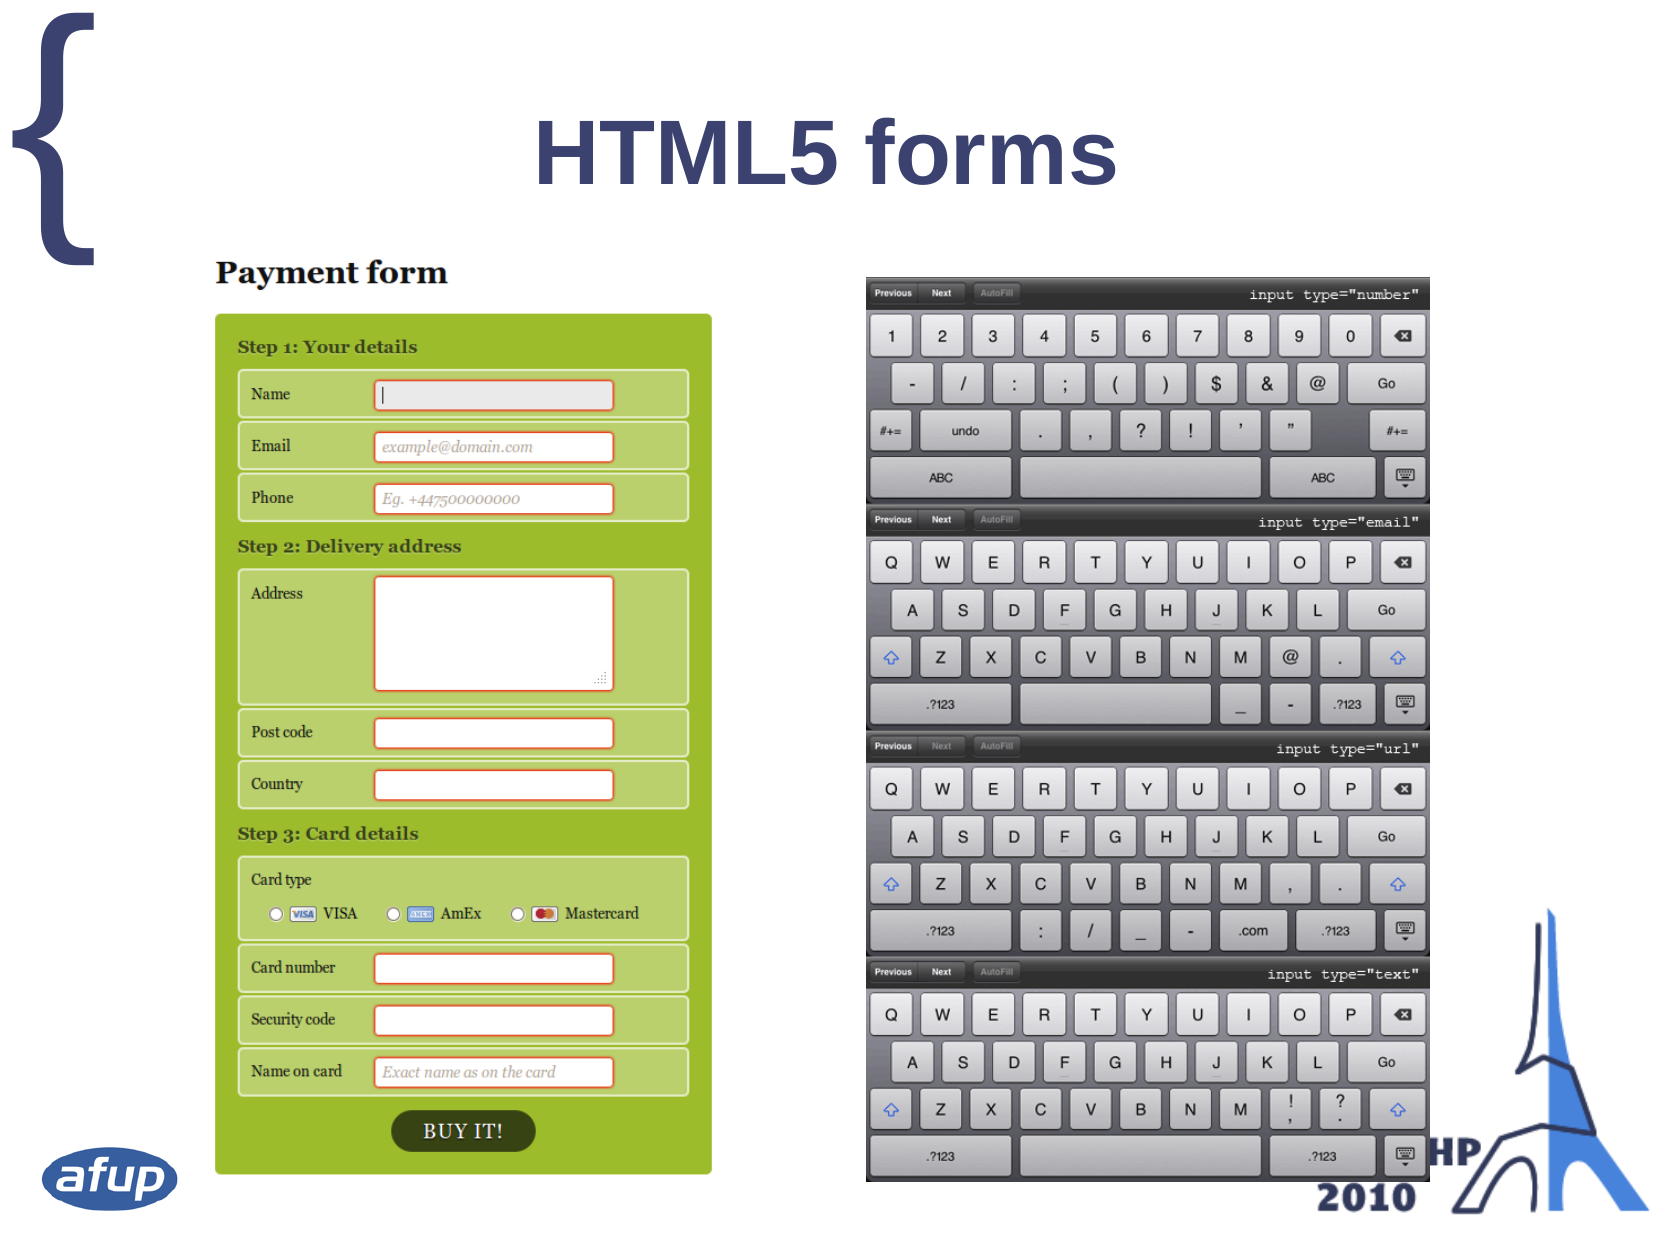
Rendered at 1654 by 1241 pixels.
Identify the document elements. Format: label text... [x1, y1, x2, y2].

title HTML5 forms [82, 56, 1571, 250]
picture [41, 1146, 178, 1211]
picture [196, 236, 739, 1197]
picture [866, 277, 1650, 1241]
